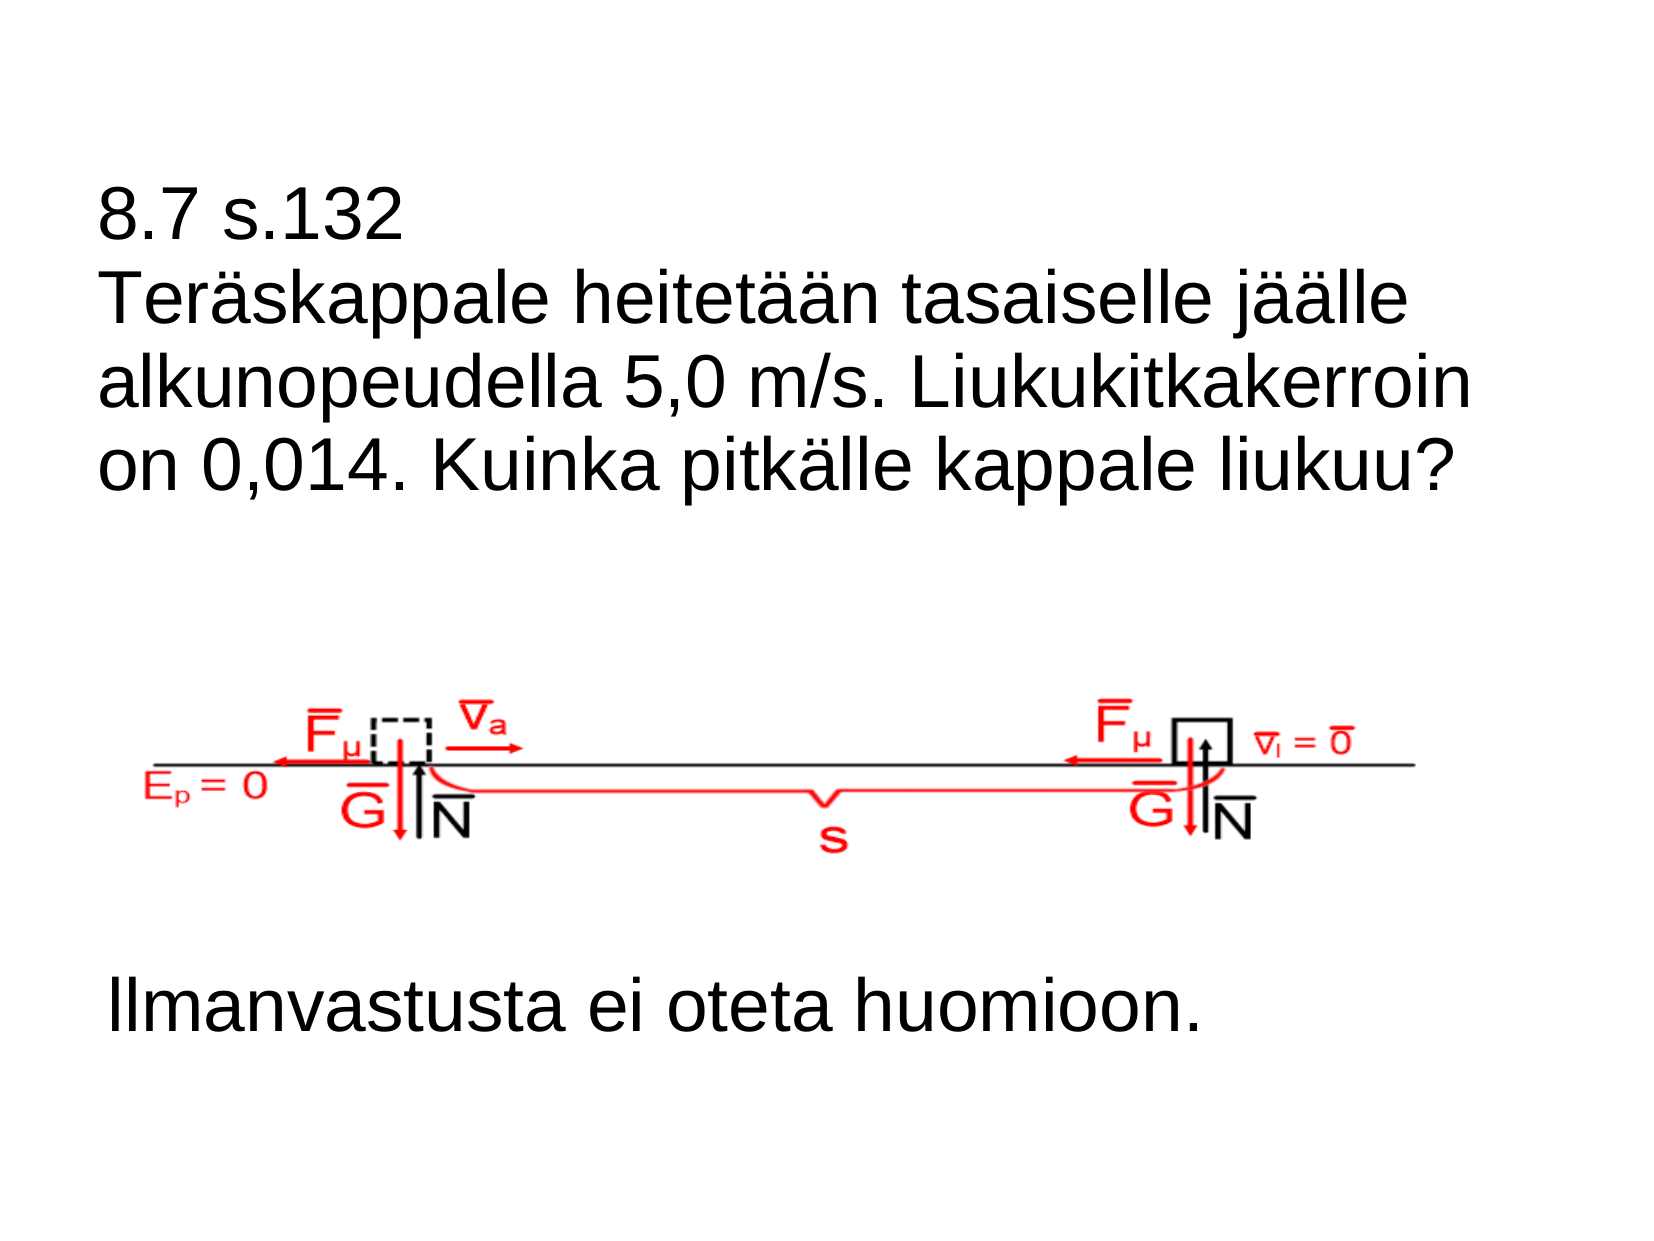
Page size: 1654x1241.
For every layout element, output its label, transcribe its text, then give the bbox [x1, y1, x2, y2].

text_box 8.7 s.132 Teräskappale heitetään tasaiselle jäälle alkunopeudella 5,0 m/s. Liukukitkakerroin on 0,014. Kuinka pitkälle kappale liukuu? [82, 165, 1536, 522]
text_box llmanvastusta ei oteta huomioon. [93, 957, 1512, 1146]
picture [94, 637, 1476, 889]
